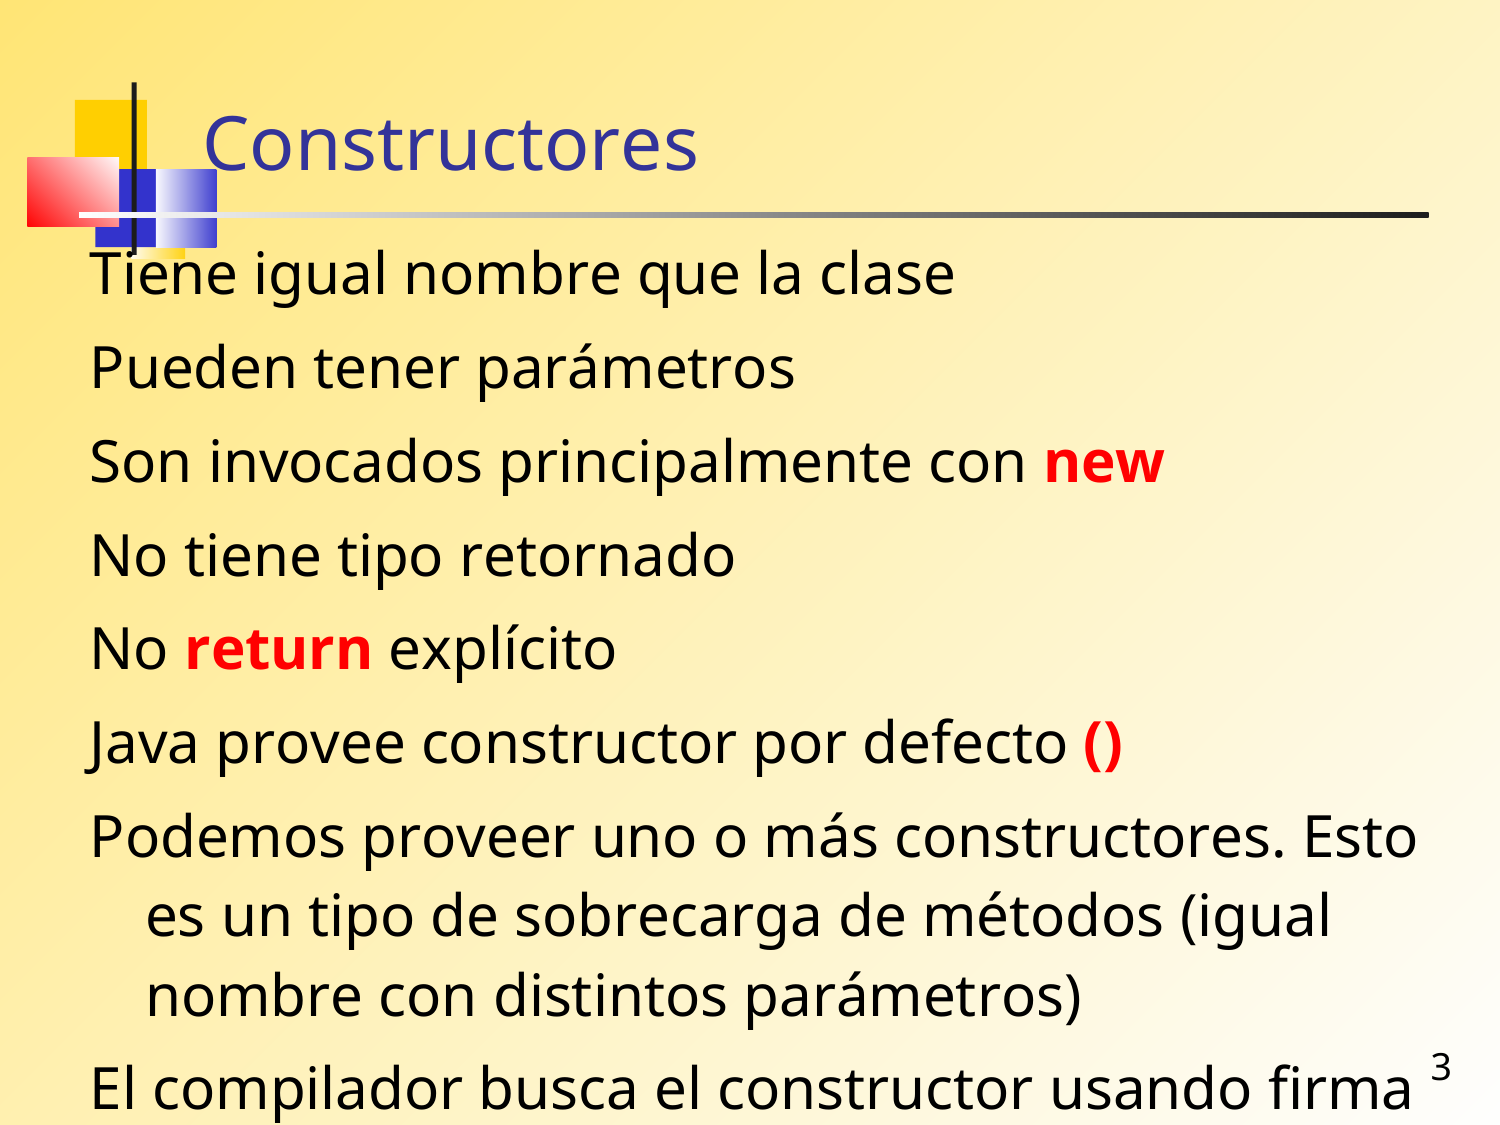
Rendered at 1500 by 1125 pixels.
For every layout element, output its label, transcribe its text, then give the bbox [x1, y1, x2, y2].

list Tiene igual nombre que la clase Pueden tener parámetros Son invocados principalmente con new No tiene tipo retornado No return explícito Java provee constructor por defecto () Podemos proveer uno o más constructores. Esto es un tipo de sobrecarga de métodos (igual nombre con distintos parámetros) El compilador busca el constructor usando firma nombre constructor + lista de parámetros [75, 224, 1463, 1116]
title Constructores [187, 37, 1466, 201]
